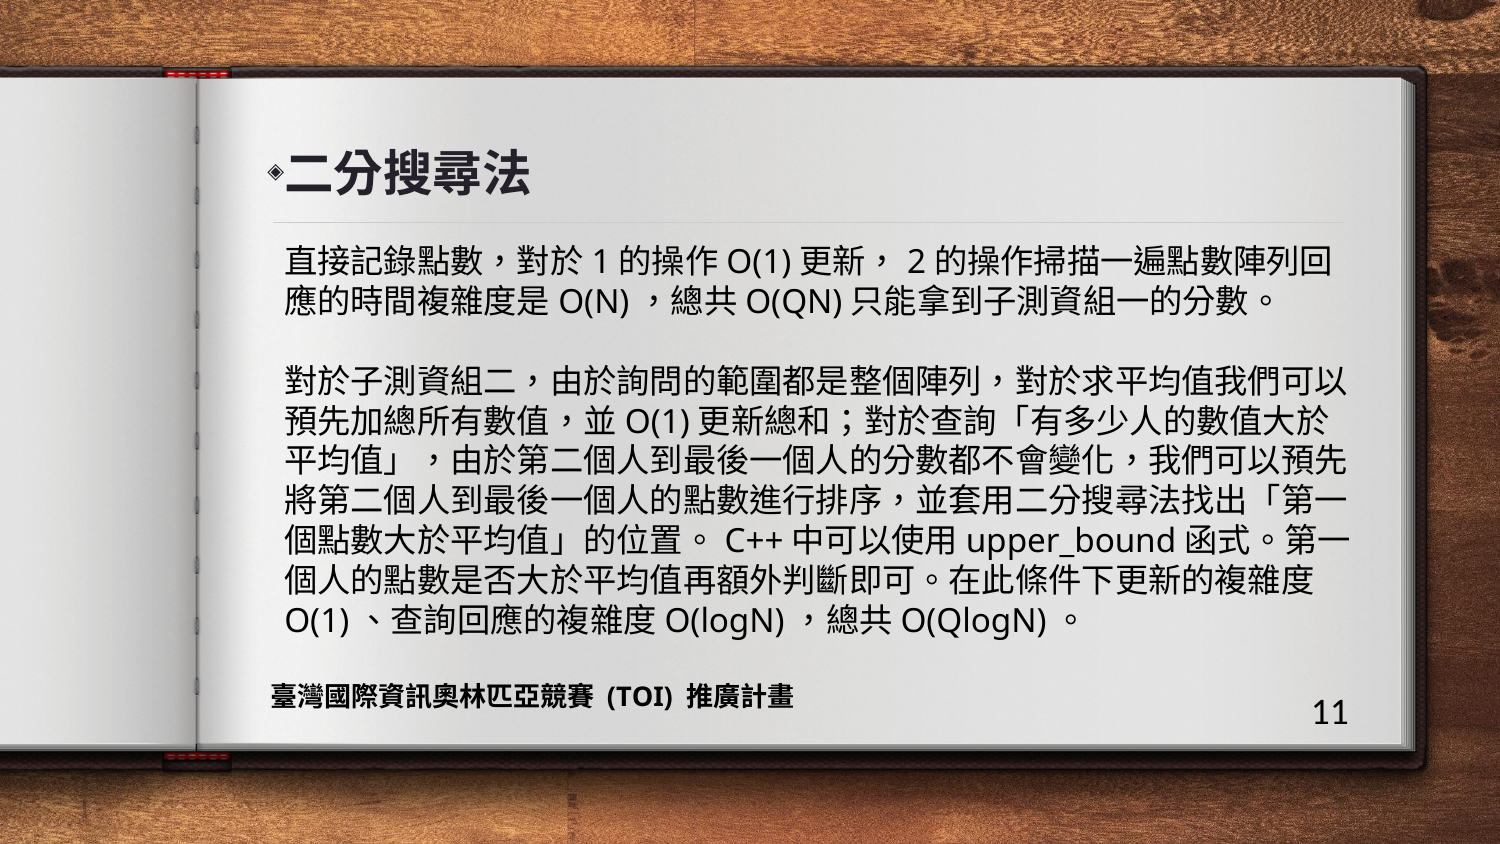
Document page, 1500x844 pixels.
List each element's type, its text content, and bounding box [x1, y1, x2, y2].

text_box 直接記錄點數，對於1的操作O(1)更新，2的操作掃描一遍點數陣列回應的時間複雜度是O(N)，總共O(QN)只能拿到子測資組一的分數。 對於子測資組二，由於詢問的範圍都是整個陣列，對於求平均值我們可以預先加總所有數值，並O(1)更新總和；對於查詢「有多少人的數值大於平均值」，由於第二個人到最後一個人的分數都不會變化，我們可以預先將第二個人到最後一個人的點數進行排序，並套用二分搜尋法找出「第一個點數大於平均值」的位置。C++中可以使用upper_bound函式。第一個人的點數是否大於平均值再額外判斷即可。在此條件下更新的複雜度O(1)、查詢回應的複雜度O(logN)，總共O(QlogN)。 [269, 232, 1367, 652]
list 二分搜尋法 [252, 126, 1194, 216]
text_box [1295, 672, 1386, 737]
